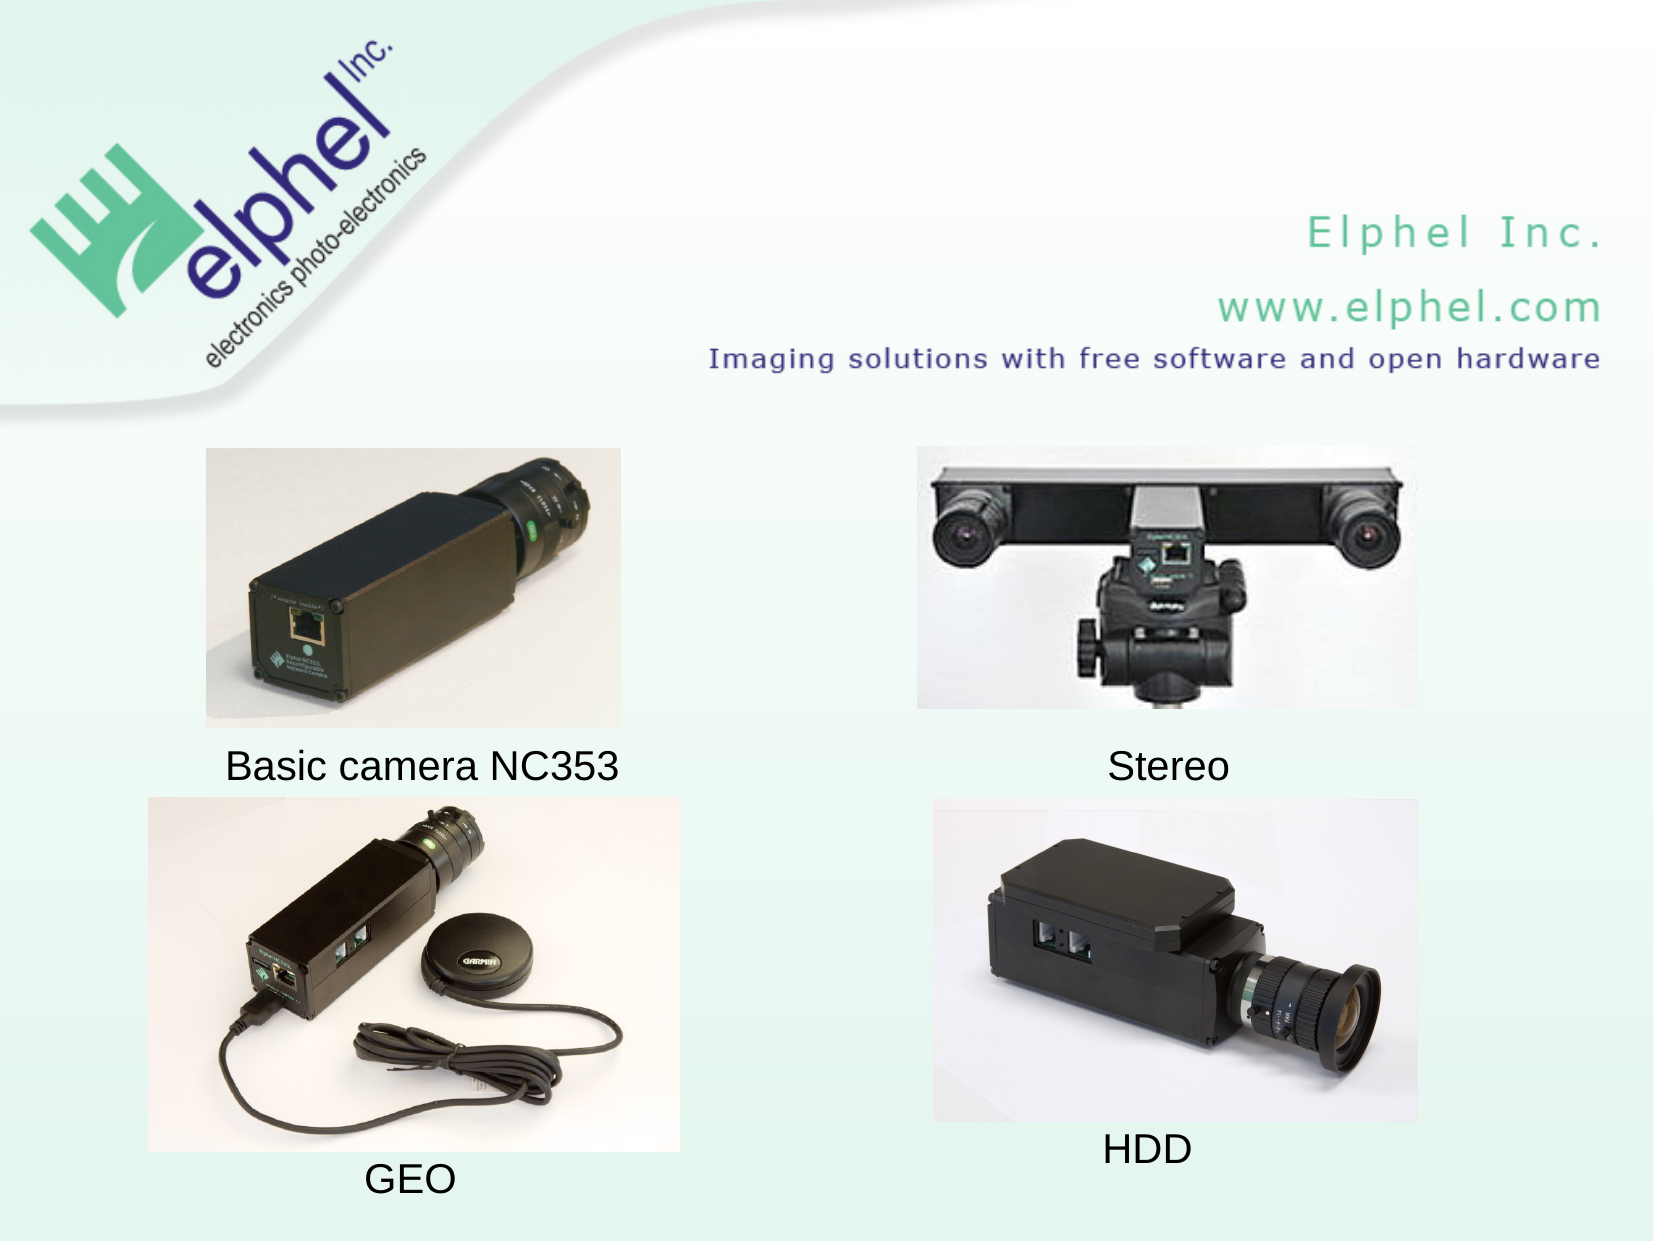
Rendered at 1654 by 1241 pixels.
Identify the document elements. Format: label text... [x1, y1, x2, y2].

text_box HDD [1087, 1122, 1208, 1184]
text_box Stereo [1092, 738, 1246, 800]
text_box GEO [349, 1151, 472, 1213]
text_box Basic camera NC353 [210, 738, 635, 800]
picture [0, 0, 1654, 1241]
